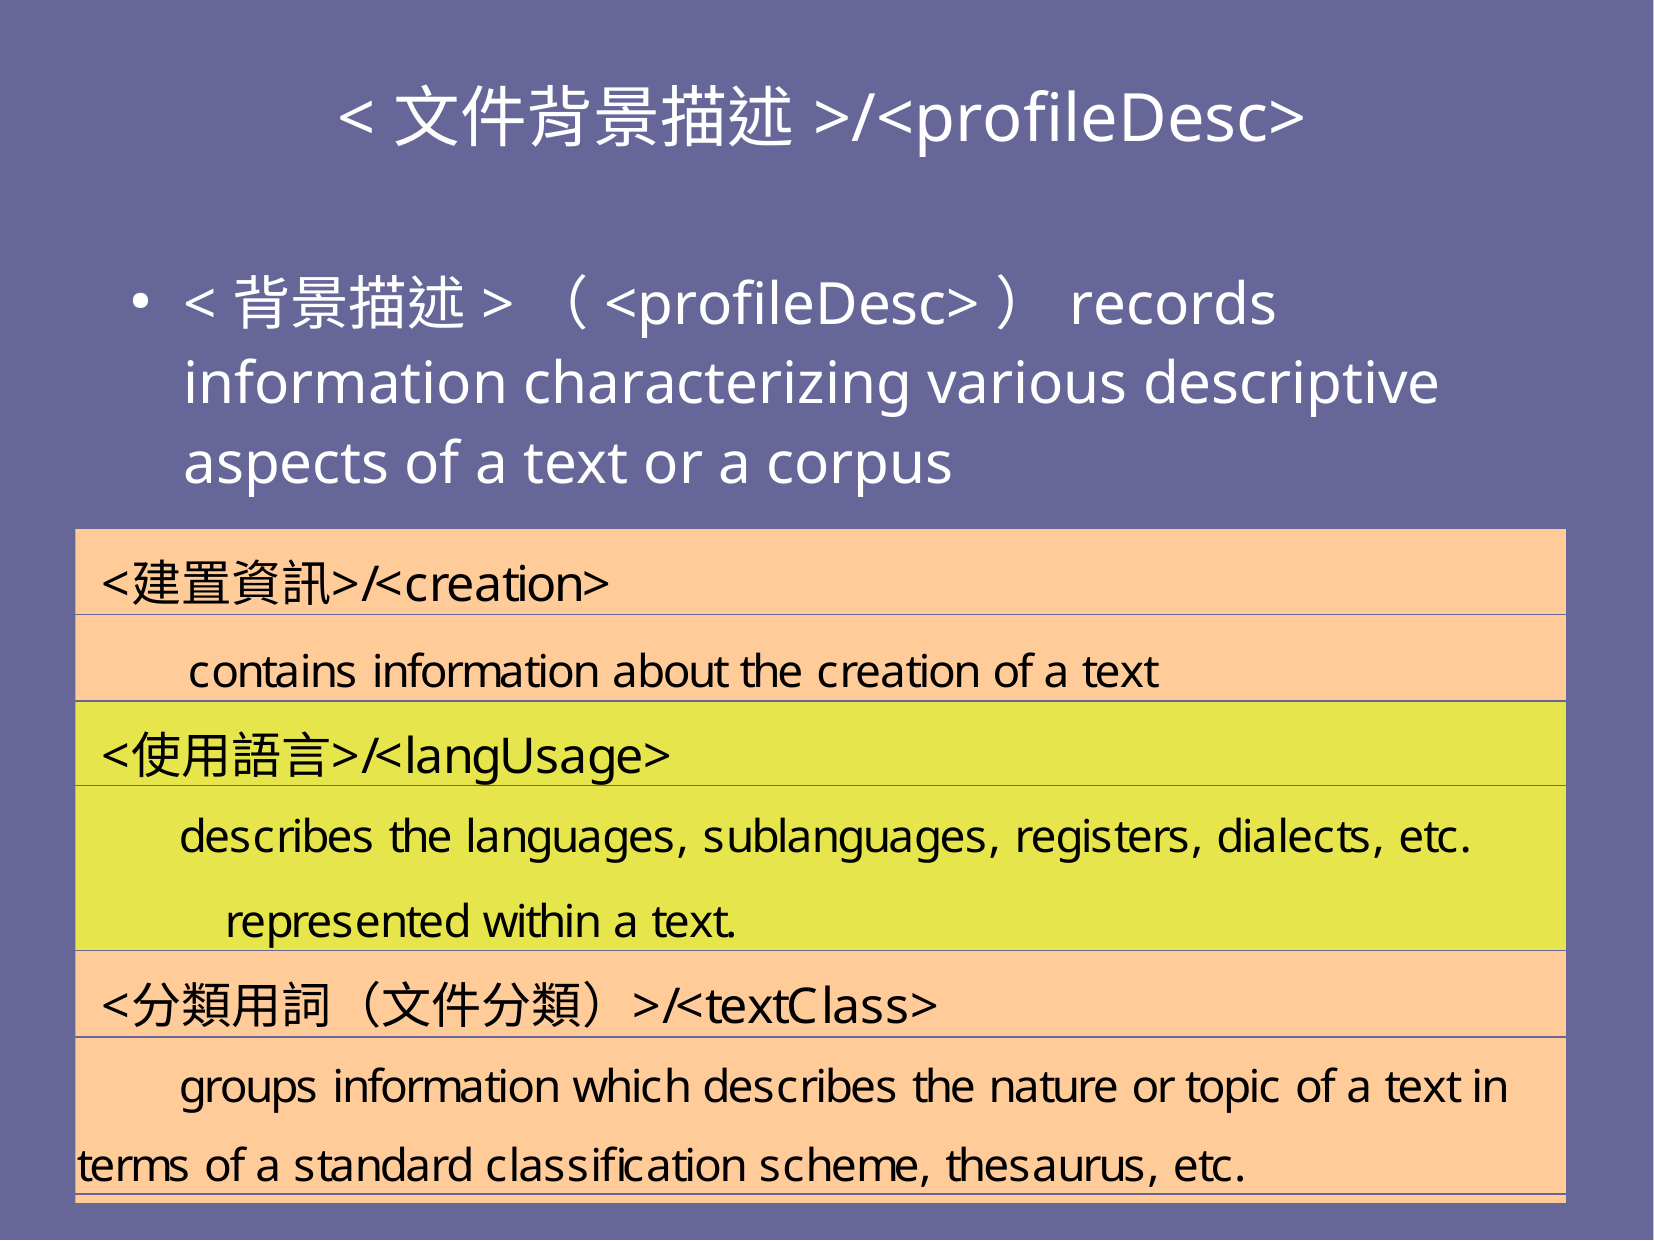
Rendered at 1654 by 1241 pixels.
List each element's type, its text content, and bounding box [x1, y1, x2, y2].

title <文件背景描述>/<profileDesc> [112, 37, 1525, 188]
chart [75, 528, 1567, 1203]
list <背景描述>（<profileDesc>）records information characterizing various descriptive aspects of a text or a corpus [112, 262, 1525, 497]
